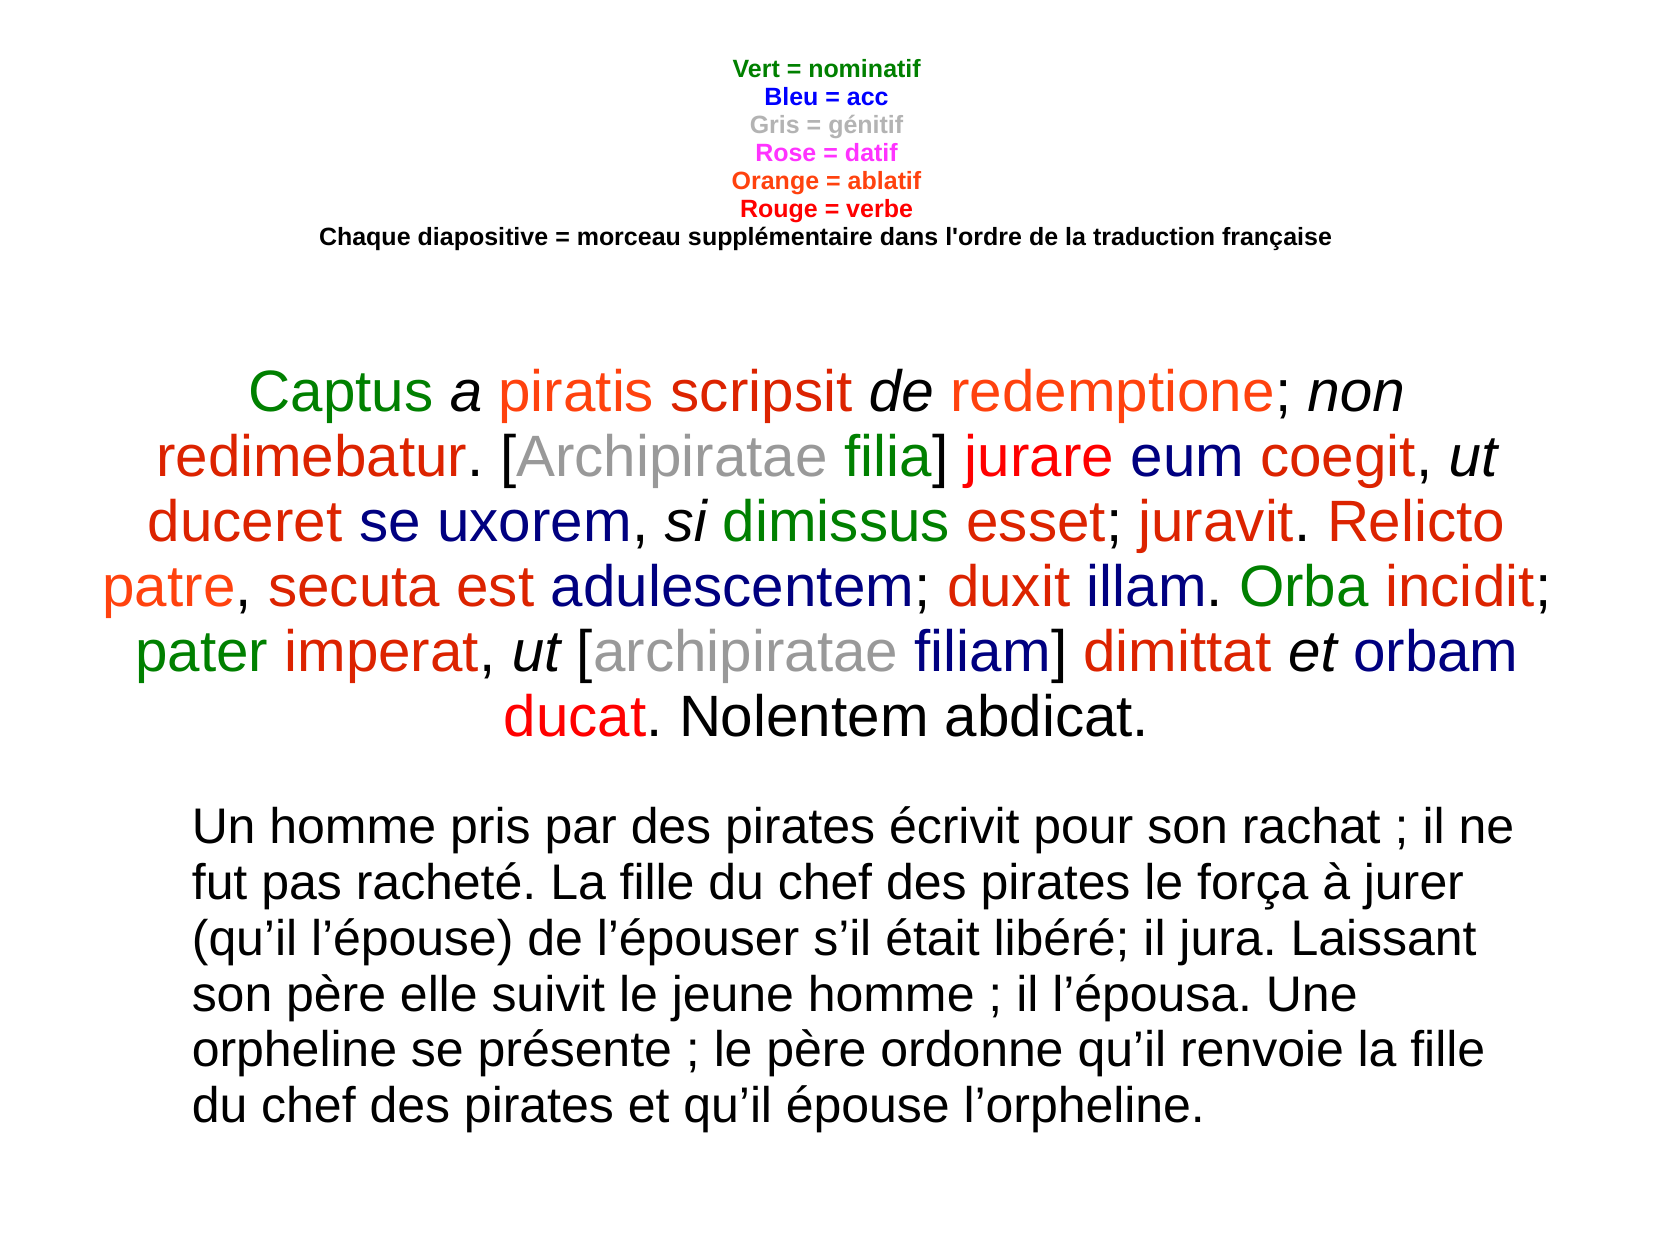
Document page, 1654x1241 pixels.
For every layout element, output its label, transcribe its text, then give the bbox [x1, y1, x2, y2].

text_box Un homme pris par des pirates écrivit pour son rachat ; il ne fut pas racheté. La fille du chef des pirates le força à jurer (qu’il l’épouse) de l’épouser s’il était libéré; il jura. Laissant son père elle suivit le jeune homme ; il l’épousa. Une orpheline se présente ; le père ordonne qu’il renvoie la fille du chef des pirates et qu’il épouse l’orpheline. [177, 791, 1560, 1141]
subtitle Captus a piratis scripsit de redemptione; non redimebatur. [Archipiratae filia] jurare eum coegit, ut duceret se uxorem, si dimissus esset; juravit. Relicto patre, secuta est adulescentem; duxit illam. Orba incidit; pater imperat, ut [archipiratae filiam] dimittat et orbam ducat. Nolentem abdicat. [82, 256, 1571, 851]
title Vert = nominatif Bleu = acc Gris = génitif Rose = datif Orange = ablatif Rouge = verbe Chaque diapositive = morceau supplémentaire dans l'ordre de la traduction française [82, 49, 1571, 256]
